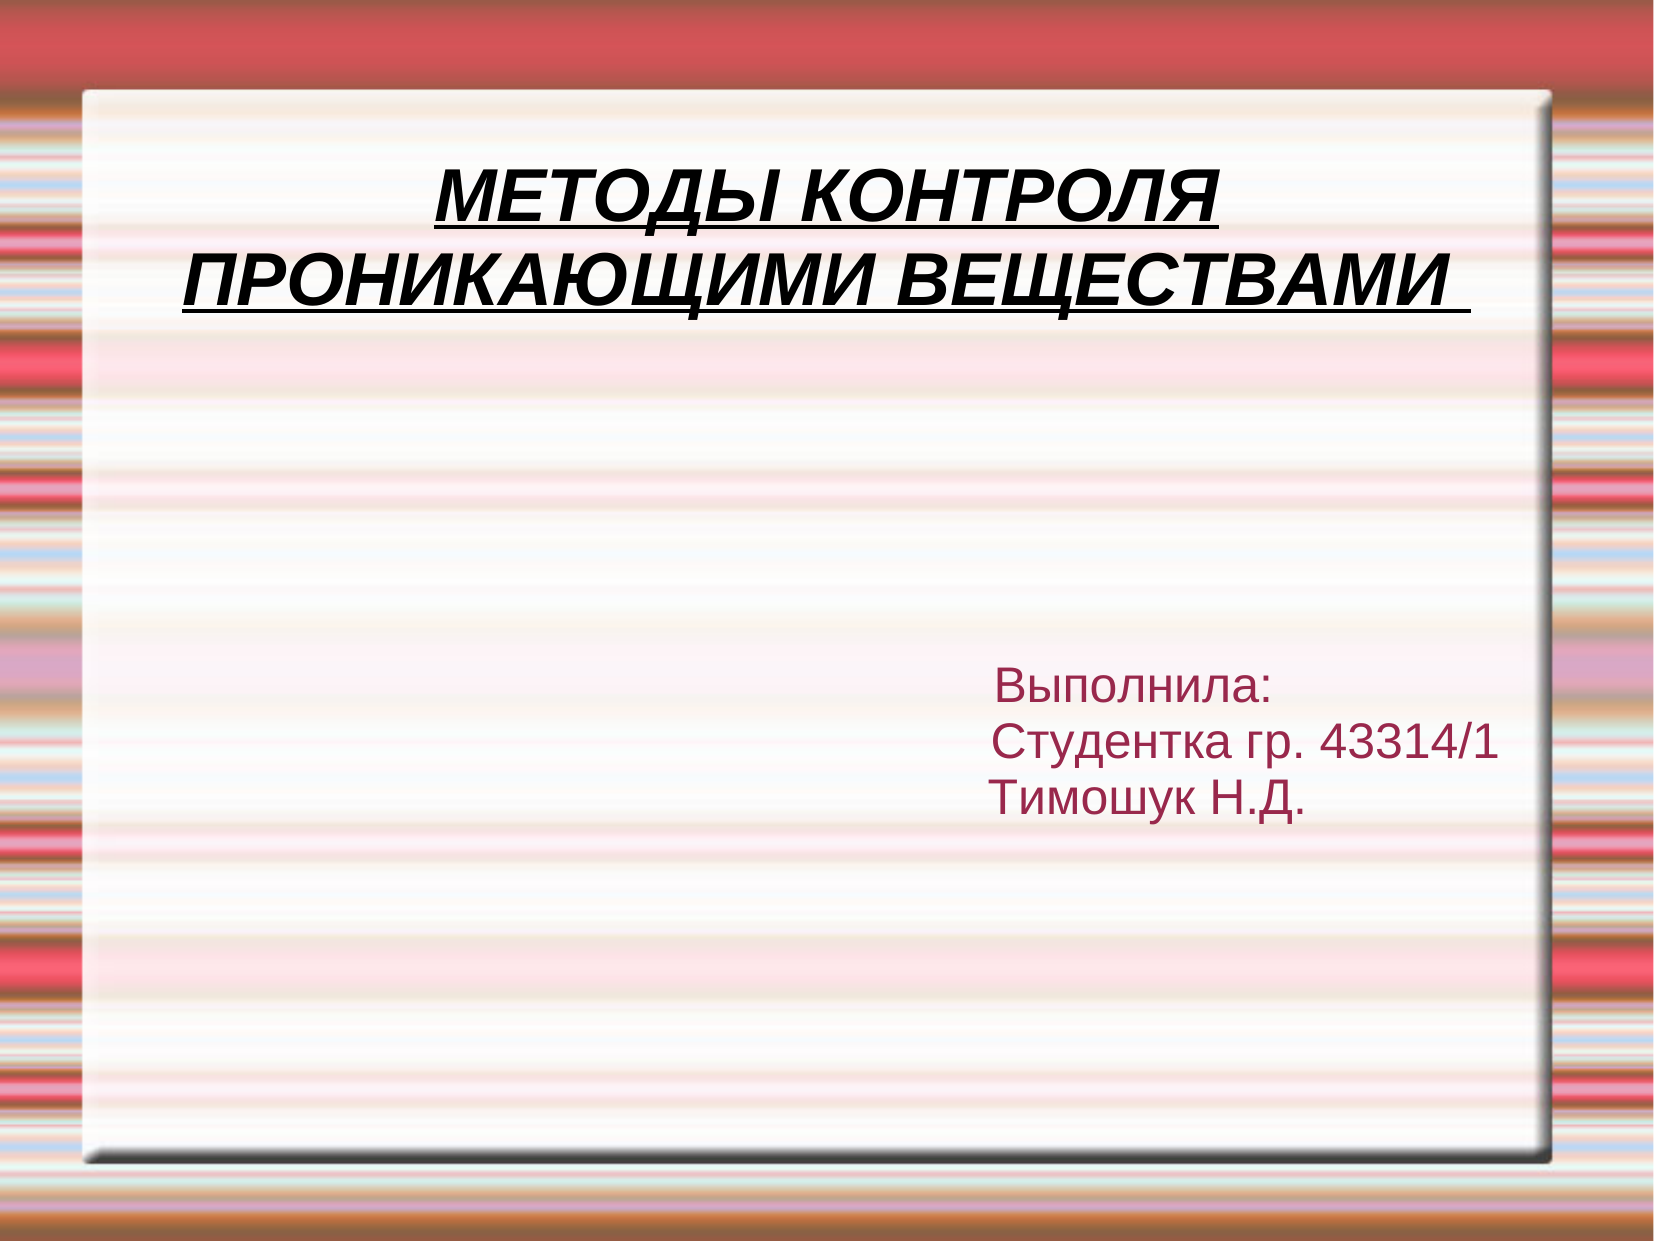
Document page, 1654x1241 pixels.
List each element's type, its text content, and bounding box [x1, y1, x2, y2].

title МЕТОДЫ КОНТРОЛЯ ПРОНИКАЮЩИМИ ВЕЩЕСТВАМИ [82, 0, 1571, 321]
subtitle Выполнила: Студентка гр. 43314/1 Тимошук Н.Д. [134, 350, 1516, 1132]
picture [0, 0, 1654, 1241]
